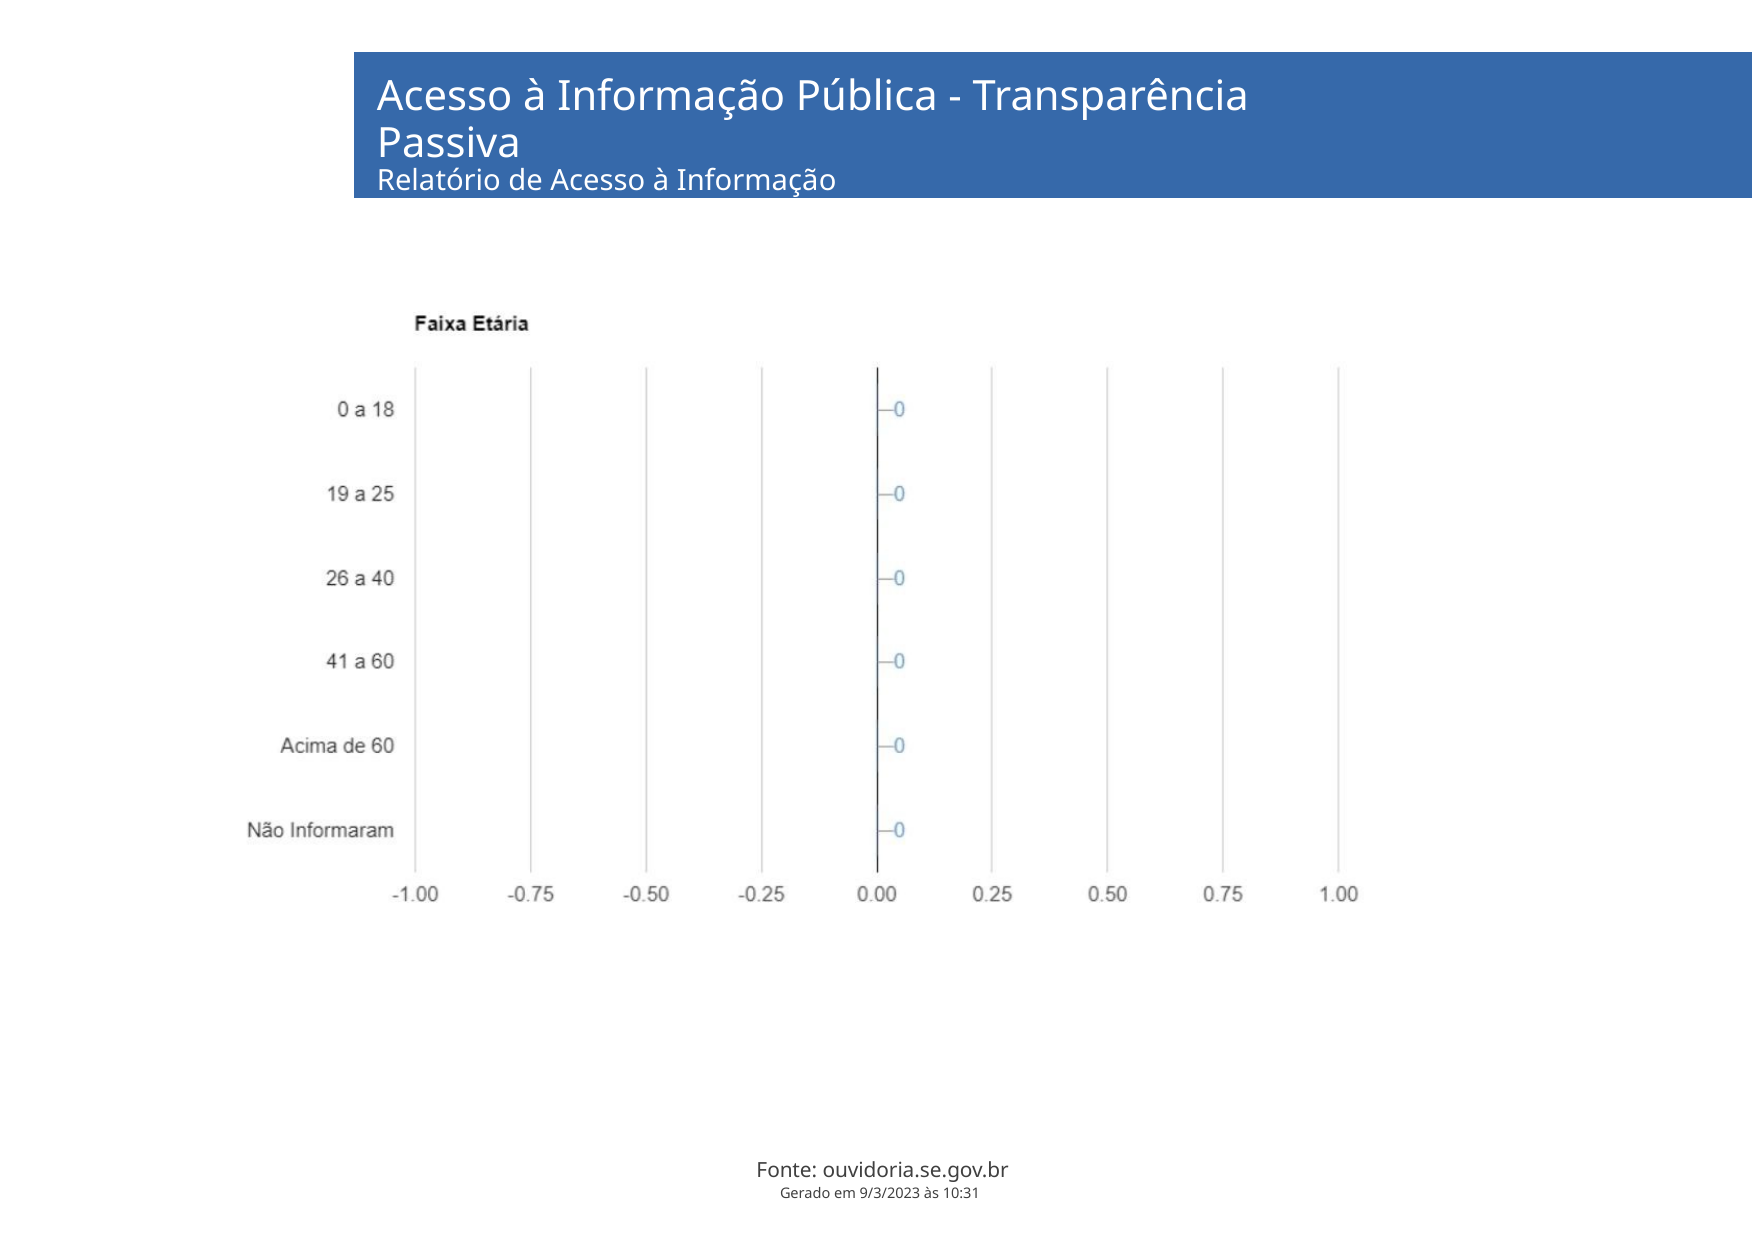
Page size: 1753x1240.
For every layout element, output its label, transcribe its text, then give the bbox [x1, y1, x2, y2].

text_box [155, 211, 1599, 1028]
text_box Acesso à Informação Pública - Transparência Passiva Relatório de Acesso à Informação SETURJaneiro a Janeiro de 2023 [376, 72, 1403, 228]
text_box Gerado em 9/3/2023 às 10:31 [780, 1184, 999, 1202]
text_box [354, 52, 1752, 198]
text_box Fonte: ouvidoria.se.gov.br [756, 1158, 1023, 1182]
